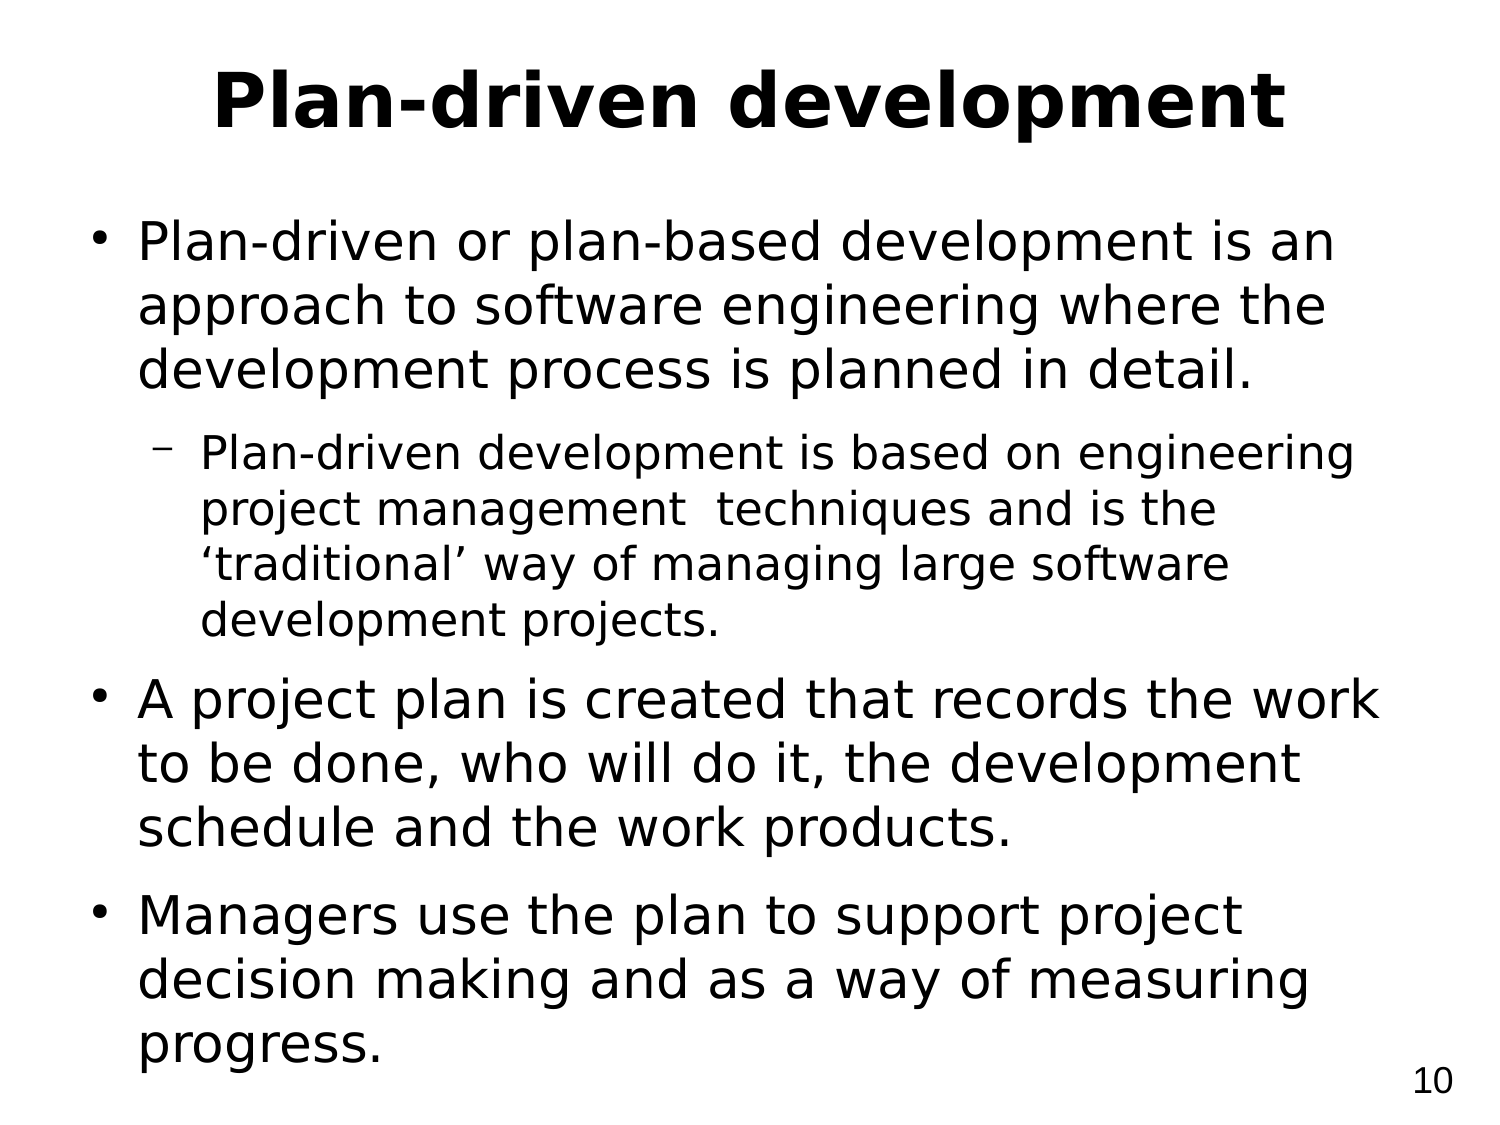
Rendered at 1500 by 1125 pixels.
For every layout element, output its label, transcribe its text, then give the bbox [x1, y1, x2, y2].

list Plan-driven or plan-based development is an approach to software engineering where the development process is planned in detail. Plan-driven development is based on engineering project management techniques and is the ‘traditional’ way of managing large software development projects. A project plan is created that records the work to be done, who will do it, the development schedule and the work products. Managers use the plan to support project decision making and as a way of measuring progress. [75, 206, 1425, 1093]
title Plan-driven development [75, 44, 1425, 177]
